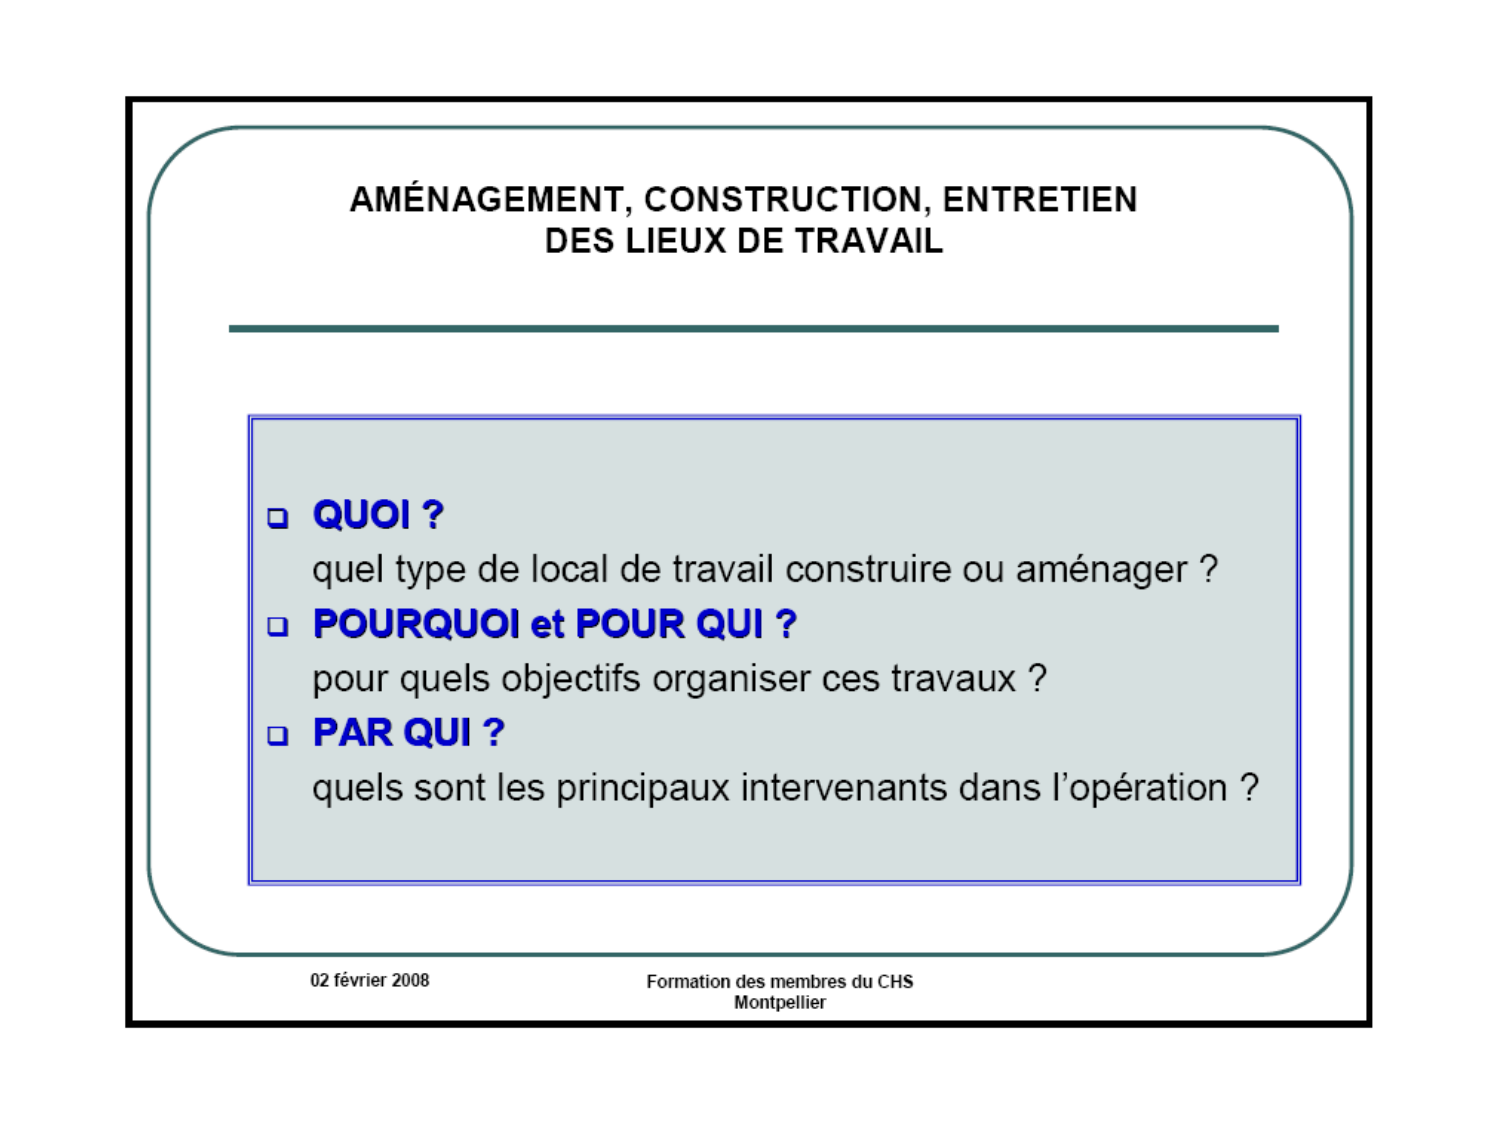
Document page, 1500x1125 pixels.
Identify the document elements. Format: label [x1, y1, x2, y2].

picture [121, 92, 1379, 1033]
